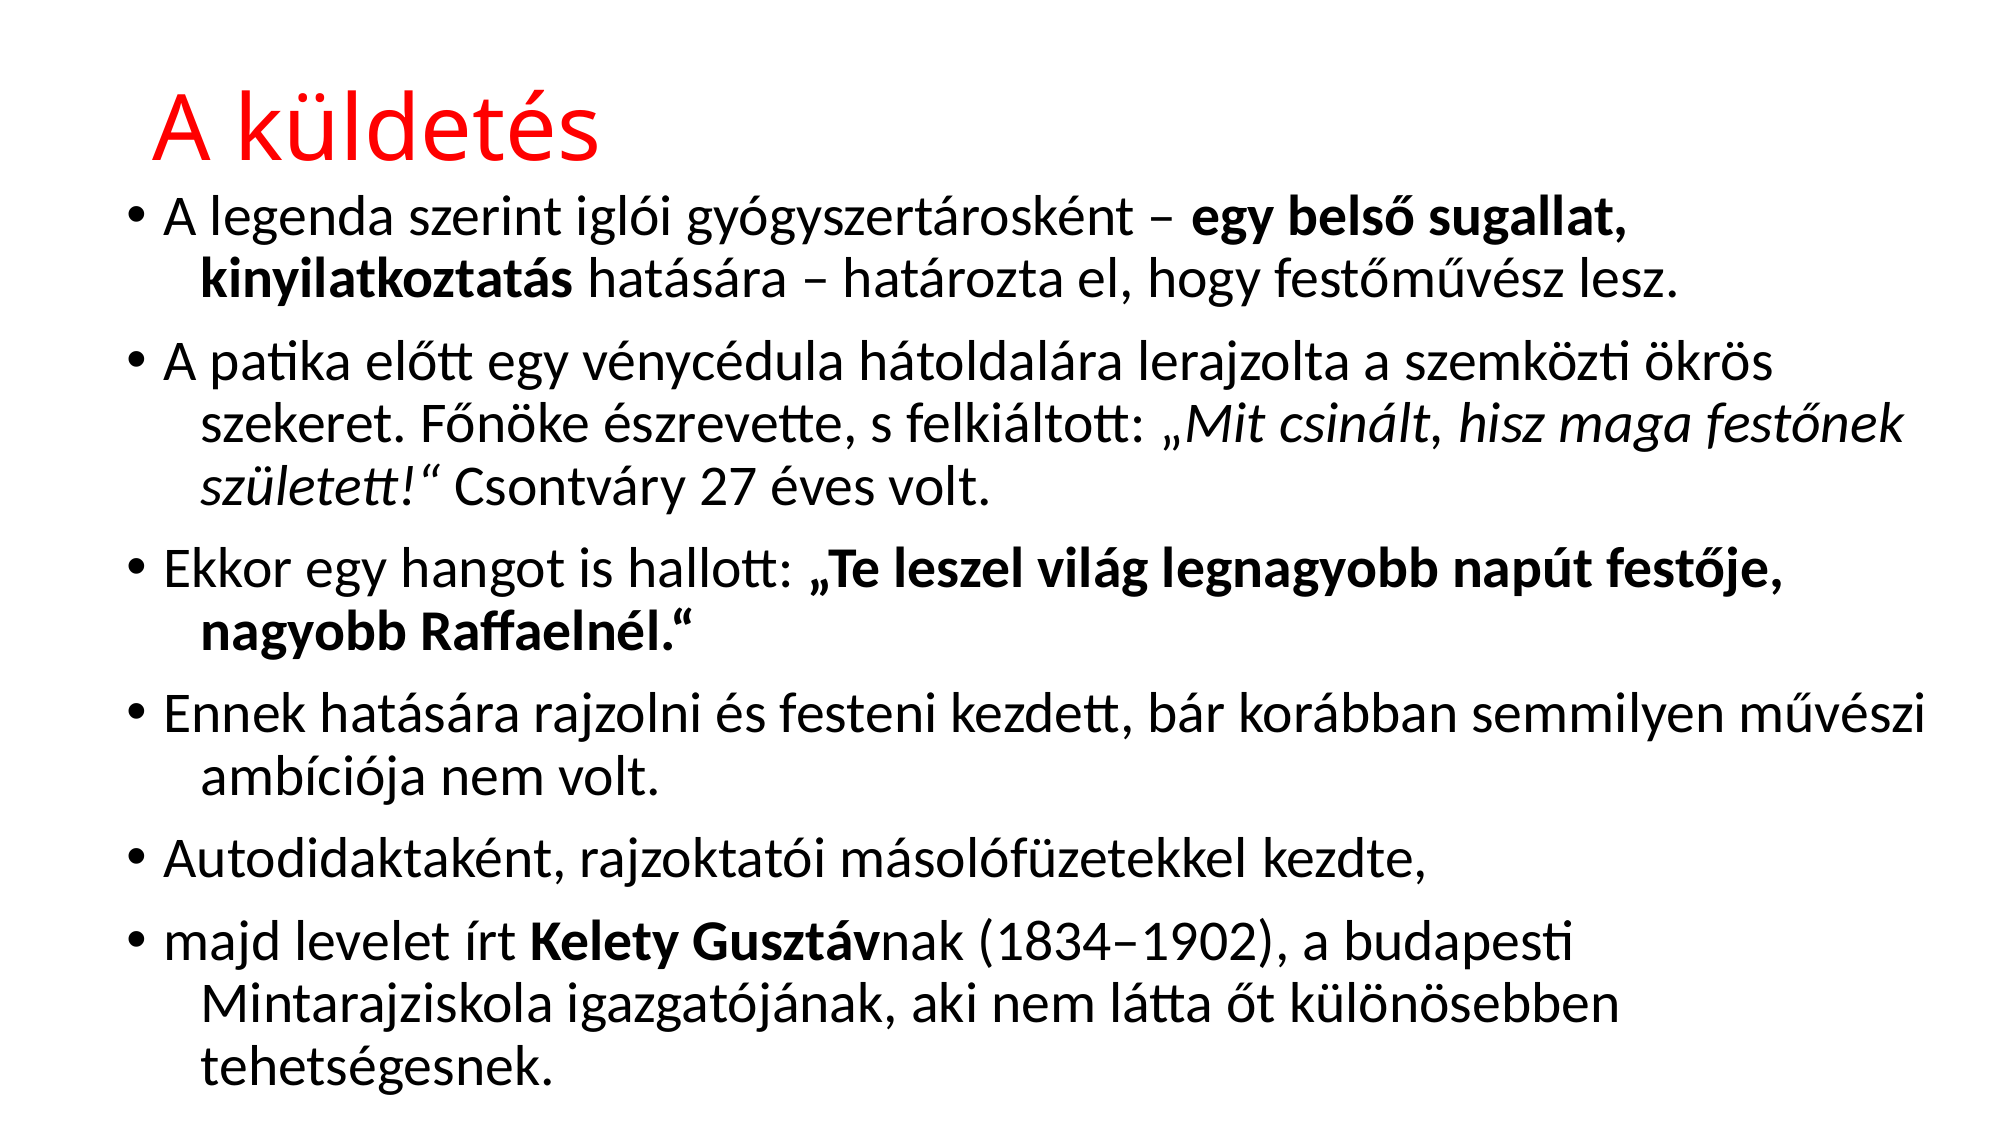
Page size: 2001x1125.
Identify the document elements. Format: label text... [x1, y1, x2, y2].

title A küldetés [137, 21, 1863, 178]
list A legenda szerint iglói gyógyszertárosként – egy belső sugallat, kinyilatkoztatás hatására – határozta el, hogy festőművész lesz. A patika előtt egy vénycédula hátoldalára lerajzolta a szemközti ökrös szekeret. Főnöke észrevette, s felkiáltott: „Mit csinált, hisz maga festőnek született!“ Csontváry 27 éves volt. Ekkor egy hangot is hallott: „Te leszel világ legnagyobb napút festője, nagyobb Raffaelnél.“ Ennek hatására rajzolni és festeni kezdett, bár korábban semmilyen művészi ambíciója nem volt. Autodidaktaként, rajzoktatói másolófüzetekkel kezdte, majd levelet írt Kelety Gusztávnak (1834–1902), a budapesti Mintarajziskola igazgatójának, aki nem látta őt különösebben tehetségesnek. [111, 178, 1948, 1108]
